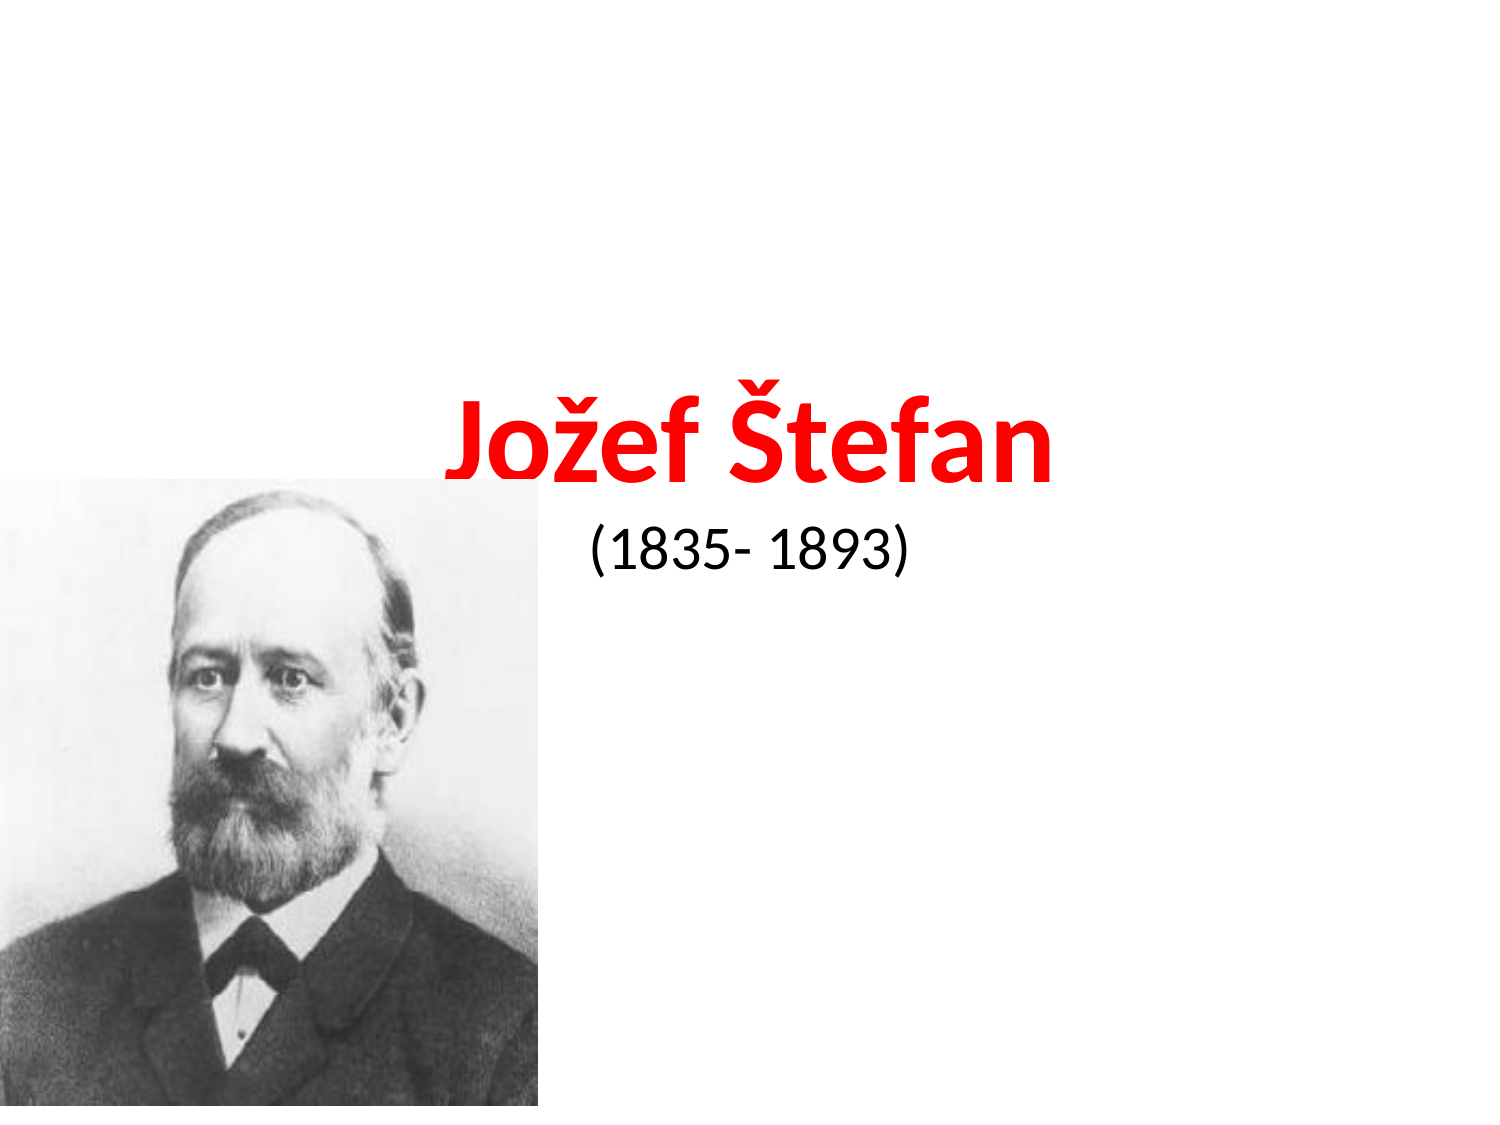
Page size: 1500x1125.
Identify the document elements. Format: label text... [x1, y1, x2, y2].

title Jožef Štefan (1835- 1893) [112, 349, 1388, 591]
picture [0, 479, 538, 1106]
